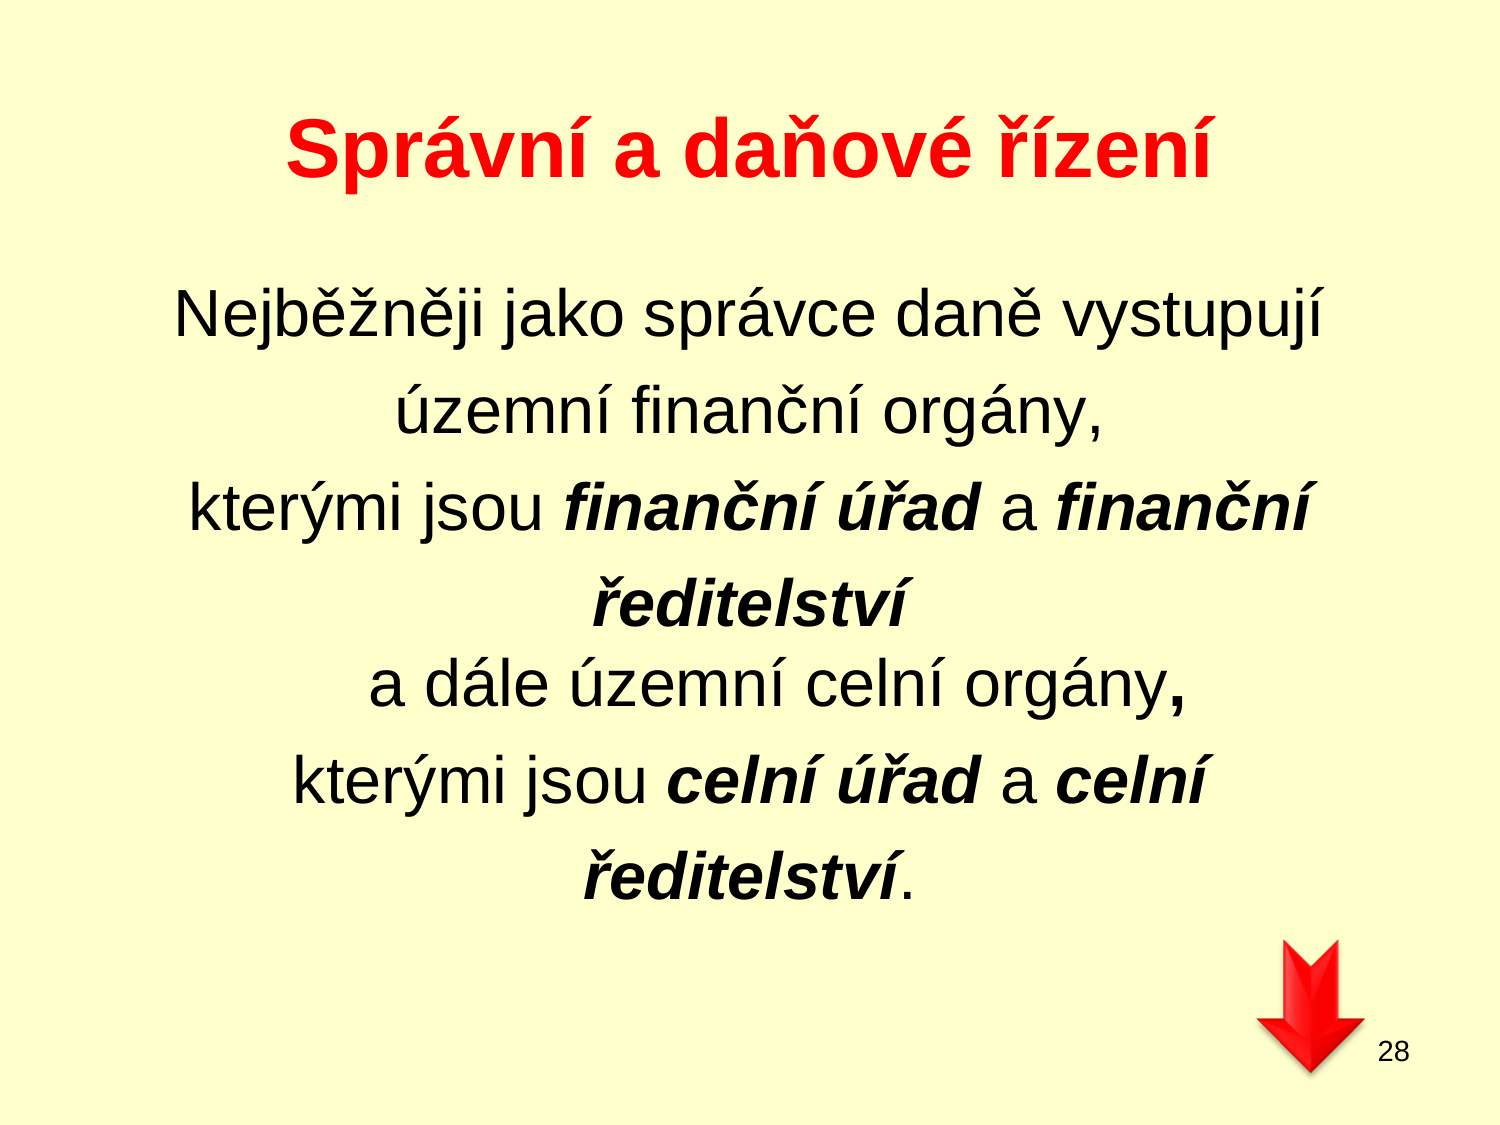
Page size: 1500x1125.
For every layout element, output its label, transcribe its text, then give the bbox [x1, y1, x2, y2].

text_box <číslo> [1074, 1024, 1426, 1103]
picture [1247, 934, 1375, 1087]
title Správní a daňové řízení [75, 0, 1426, 262]
list Nejběžněji jako správce daně vystupují územní finanční orgány, kterými jsou finanční úřad a finanční ředitelství a dále územní celní orgány, kterými jsou celní úřad a celní ředitelství. [75, 262, 1426, 1018]
